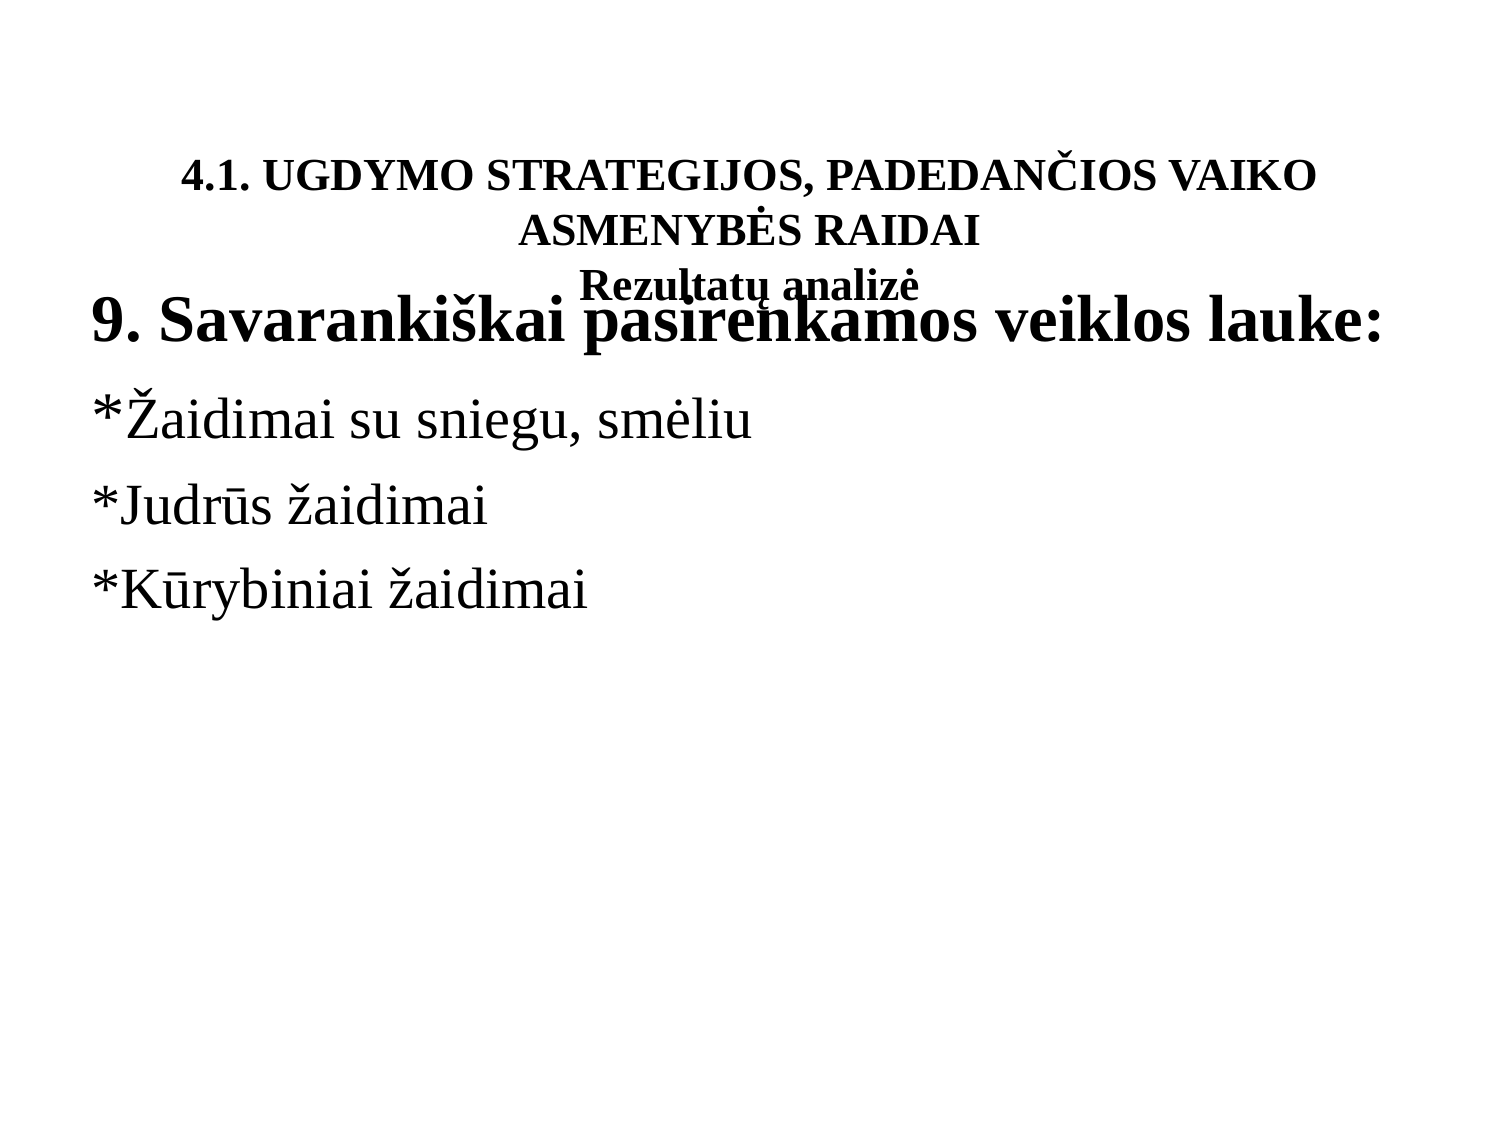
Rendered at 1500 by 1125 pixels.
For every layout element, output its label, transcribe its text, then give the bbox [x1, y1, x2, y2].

title 4.1. UGDYMO STRATEGIJOS, PADEDANČIOS VAIKO ASMENYBĖS RAIDAI Rezultatų analizė [75, 137, 1426, 279]
list 9. Savarankiškai pasirenkamos veiklos lauke: *Žaidimai su sniegu, smėliu *Judrūs žaidimai *Kūrybiniai žaidimai [76, 267, 1427, 1010]
